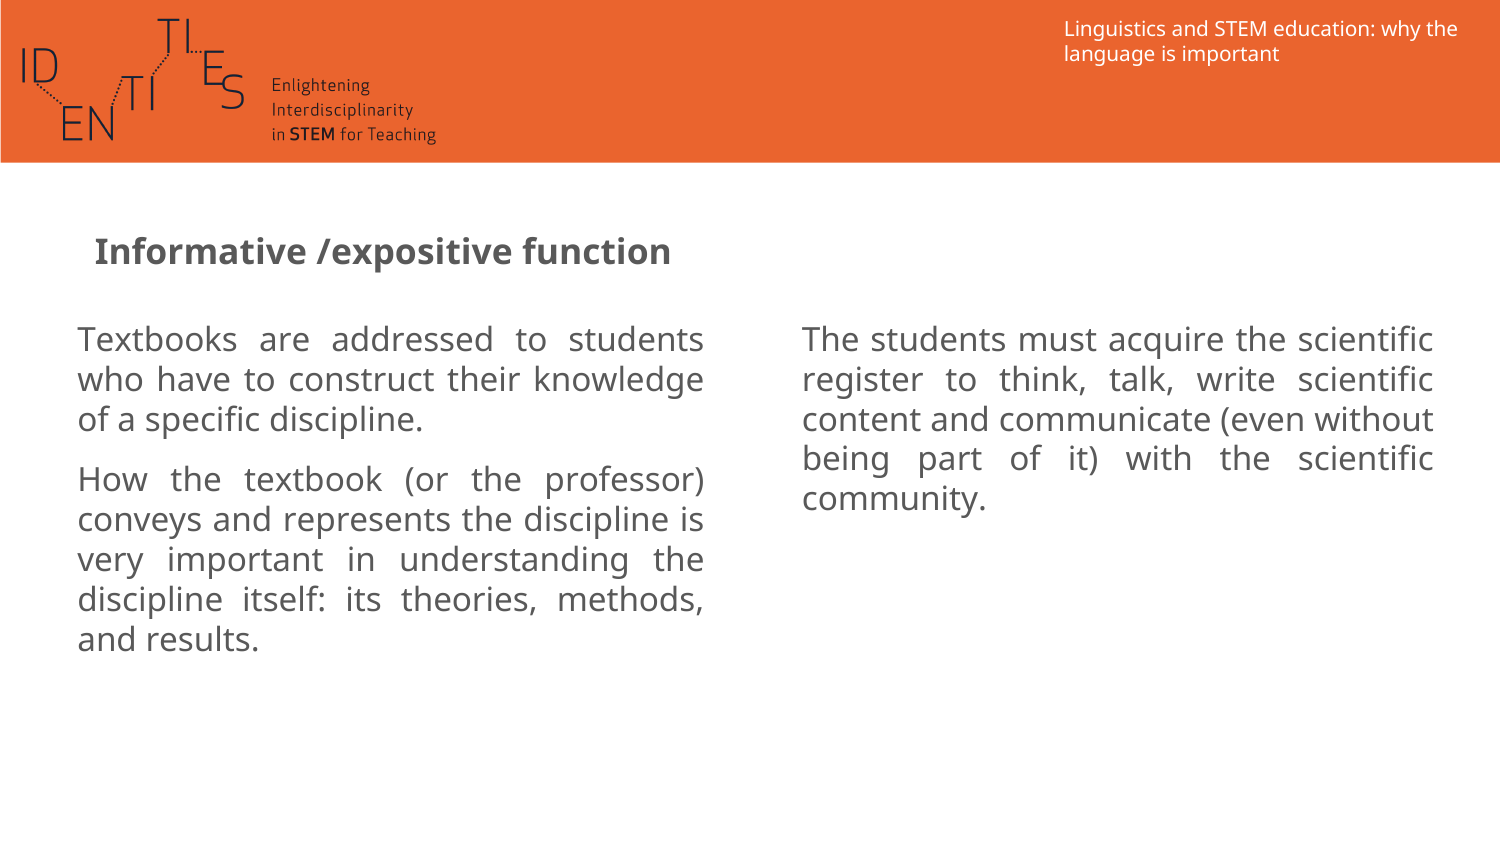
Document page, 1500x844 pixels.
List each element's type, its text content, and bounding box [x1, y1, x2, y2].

list Textbooks are addressed to students who have to construct their knowledge of a specific discipline. How the textbook (or the professor) conveys and represents the discipline is very important in understanding the discipline itself: its theories, methods, and results. [62, 310, 738, 812]
list Informative /expositive function [52, 194, 716, 279]
text_box [0, 0, 1500, 163]
text_box Linguistics and STEM education: why the language is important [1048, 7, 1500, 155]
picture [22, 15, 436, 148]
list The students must acquire the scientific register to think, talk, write scientific content and communicate (even without being part of it) with the scientific community. [786, 310, 1450, 746]
